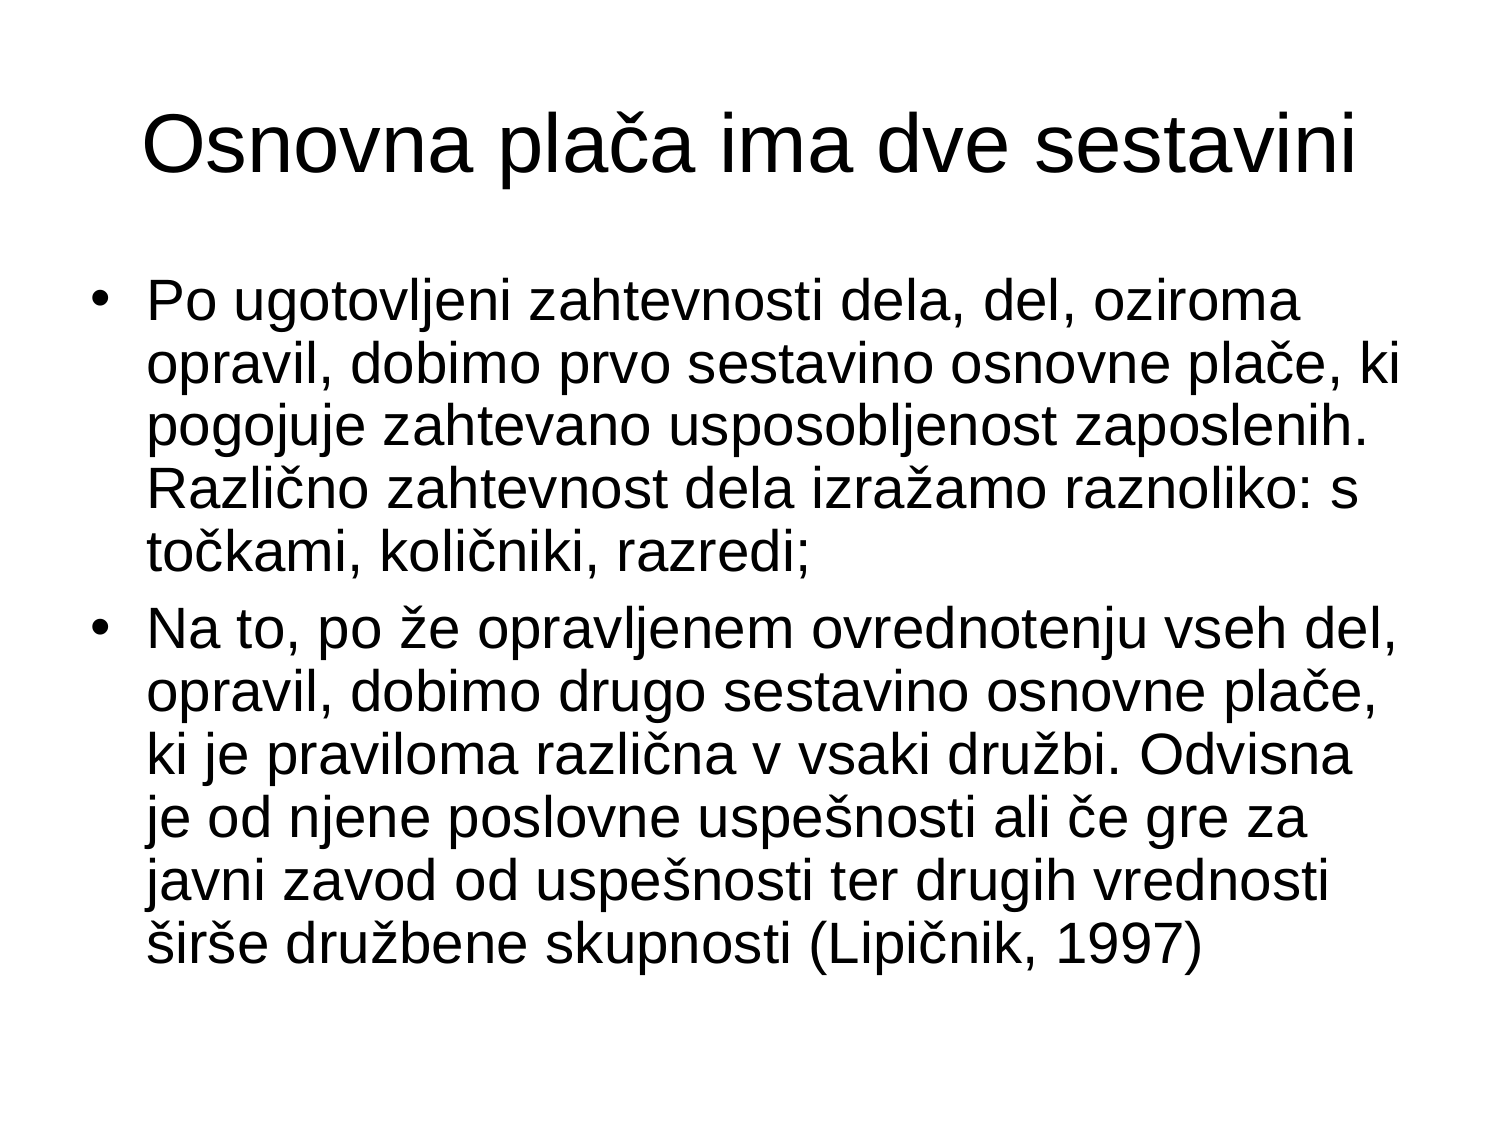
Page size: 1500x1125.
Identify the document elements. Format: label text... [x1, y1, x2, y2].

title Osnovna plača ima dve sestavini [75, 45, 1426, 233]
list Po ugotovljeni zahtevnosti dela, del, oziroma opravil, dobimo prvo sestavino osnovne plače, ki pogojuje zahtevano usposobljenost zaposlenih. Različno zahtevnost dela izražamo raznoliko: s točkami, količniki, razredi; Na to, po že opravljenem ovrednotenju vseh del, opravil, dobimo drugo sestavino osnovne plače, ki je praviloma različna v vsaki družbi. Odvisna je od njene poslovne uspešnosti ali če gre za javni zavod od uspešnosti ter drugih vrednosti širše družbene skupnosti (Lipičnik, 1997) [75, 262, 1426, 1006]
